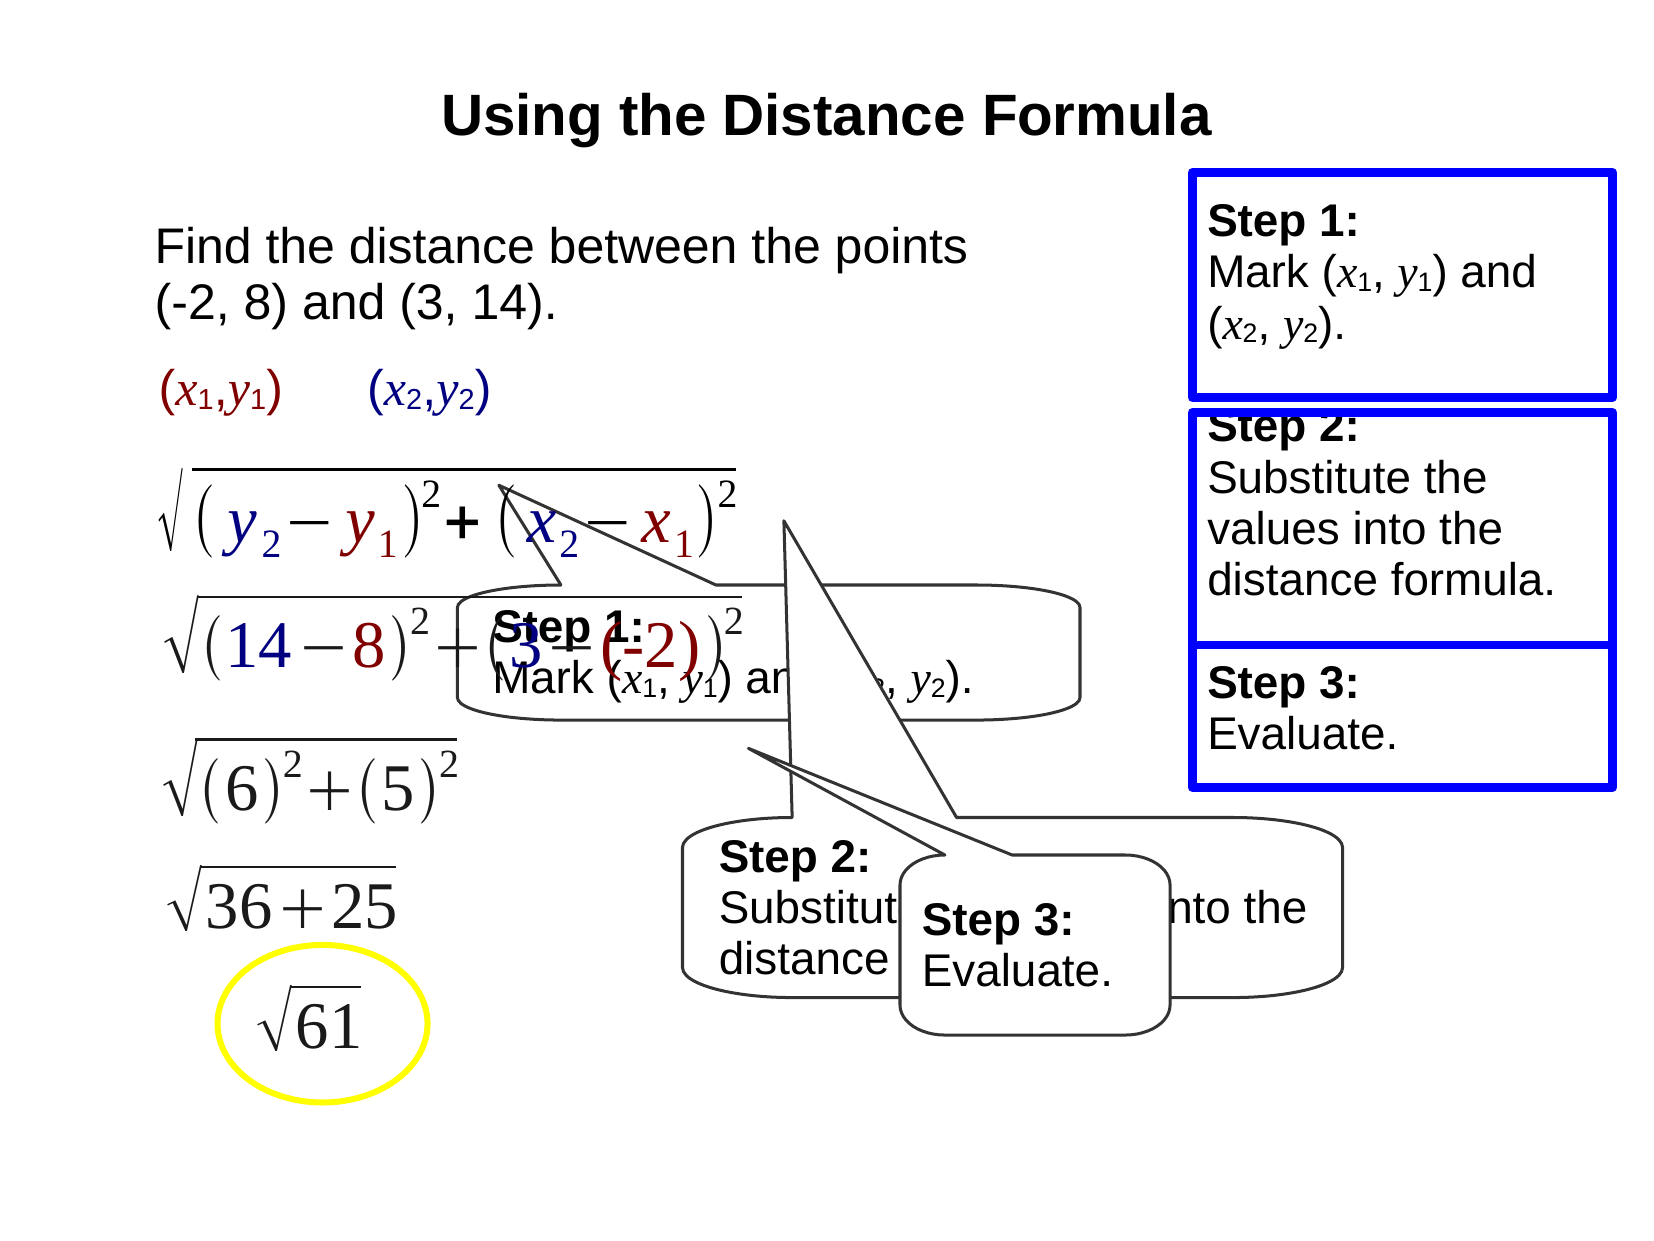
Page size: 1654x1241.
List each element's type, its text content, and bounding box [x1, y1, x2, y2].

chart [155, 592, 751, 686]
text_box Step 2: Substitute the values into the distance formula. [783, 520, 1343, 998]
text_box Step 2: Substitute the values into the distance formula. [682, 772, 943, 998]
text_box Step 1: Mark (x1, y1) and (x2, y2). Step 2: Substitute the values into the distance formula. Step 3: Evaluate. [1197, 187, 1608, 393]
text_box Step 1: Mark (x1, y1) and (x2, y2). [822, 585, 1081, 721]
text_box Step 3: Evaluate. [748, 748, 1171, 1036]
chart [153, 735, 466, 828]
text_box Find the distance between the points (-2, 8) and (3, 14). [139, 211, 998, 338]
text_box Step 1: Mark (x1, y1) and (x2, y2). Step 2: Substitute the values into the distance formula. Step 3: Evaluate. [1197, 417, 1608, 641]
text_box Step 1: Mark (x1, y1) and (x2, y2). Step 2: Substitute the values into the distance formula. Step 3: Evaluate. [1192, 187, 1621, 951]
text_box (x1,y1) (x2,y2) [143, 352, 534, 440]
chart [247, 982, 369, 1063]
chart [150, 465, 744, 567]
chart [157, 862, 404, 943]
text_box Using the Distance Formula [290, 75, 1364, 157]
text_box Step 1: Mark (x1, y1) and (x2, y2). Step 2: Substitute the values into the distance formula. Step 3: Evaluate. [1197, 649, 1608, 783]
text_box Step 1: Mark (x1, y1) and (x2, y2). [457, 567, 789, 721]
